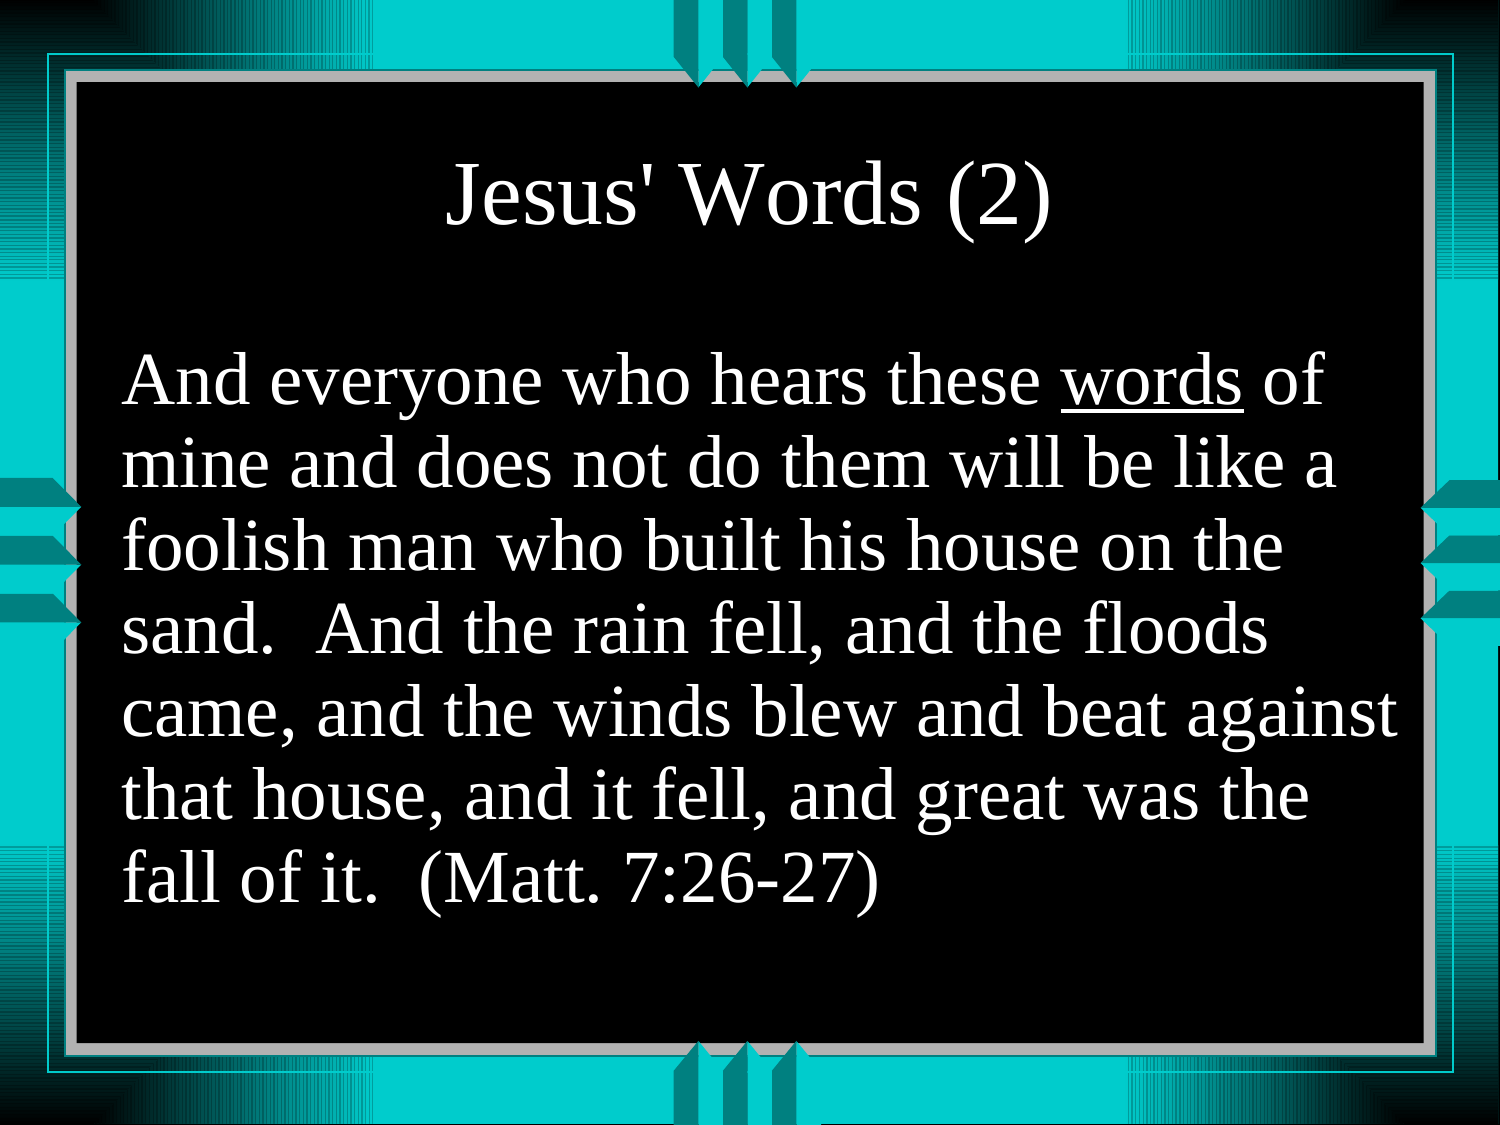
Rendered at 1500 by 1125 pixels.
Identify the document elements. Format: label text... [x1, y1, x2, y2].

title Jesus' Words (2) [112, 99, 1388, 288]
text_box And everyone who hears these words of mine and does not do them will be like a foolish man who built his house on the sand. And the rain fell, and the floods came, and the winds blew and beat against that house, and it fell, and great was the fall of it. (Matt. 7:26-27) [106, 330, 1428, 926]
